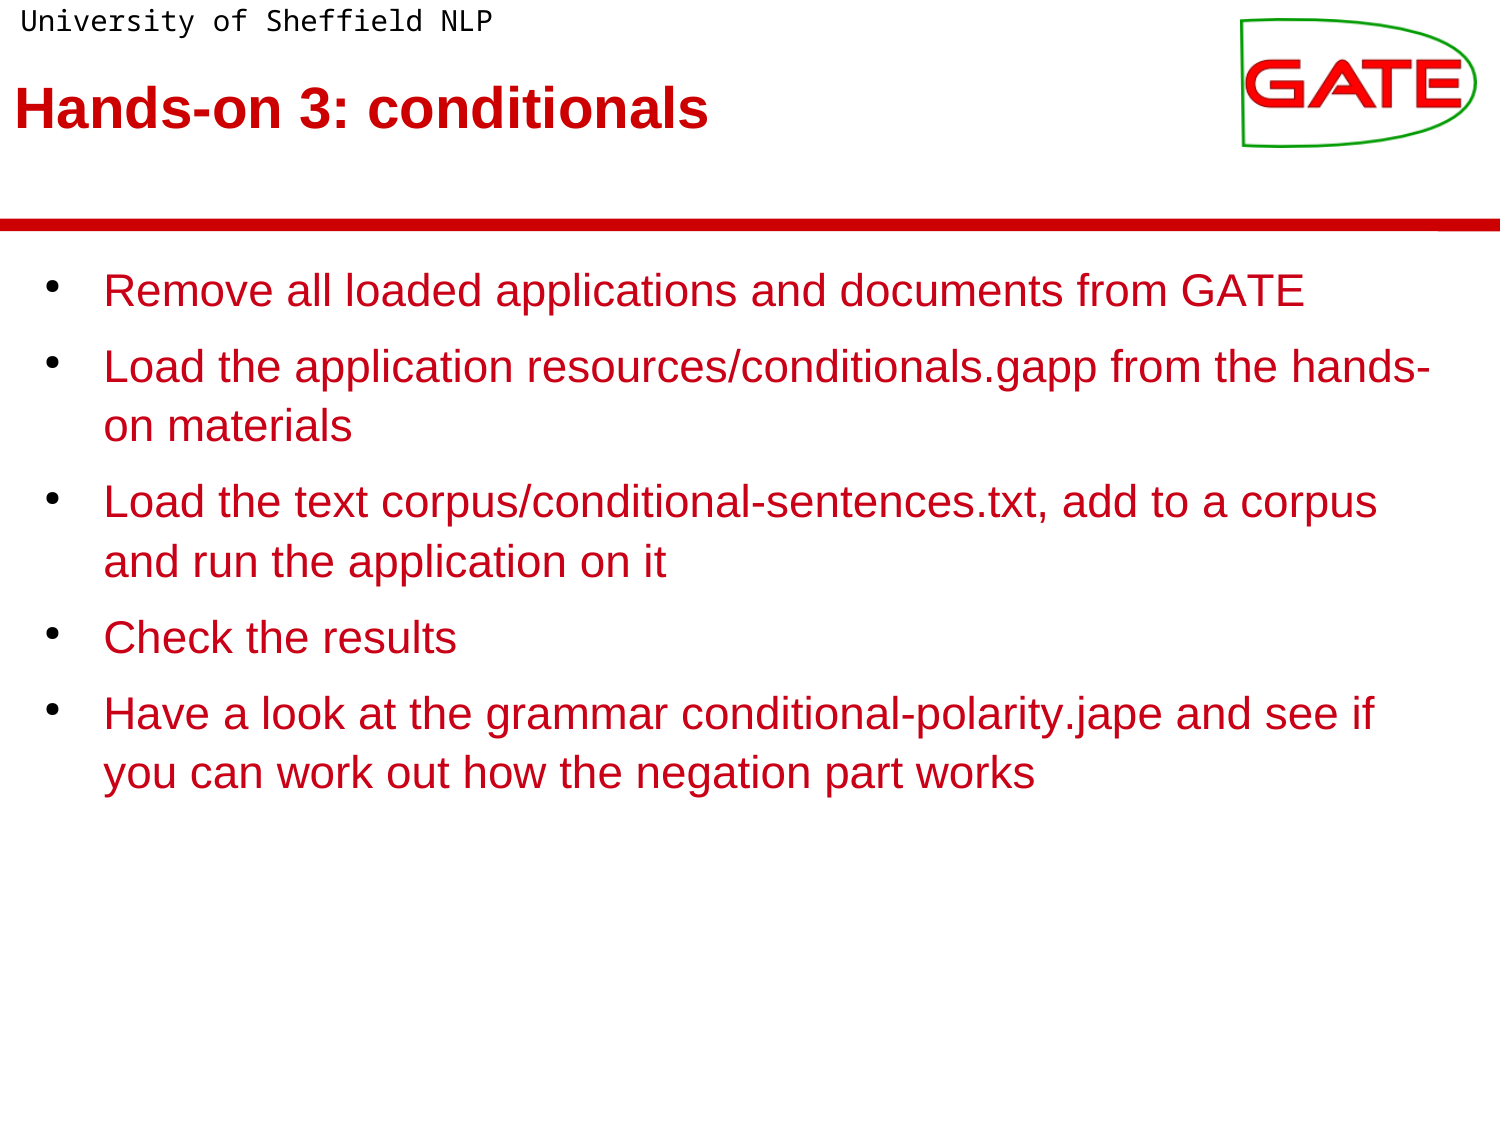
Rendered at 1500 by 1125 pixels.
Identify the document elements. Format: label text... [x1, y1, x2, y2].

list Remove all loaded applications and documents from GATE Load the application resources/conditionals.gapp from the hands-on materials Load the text corpus/conditional-sentences.txt, add to a corpus and run the application on it Check the results Have a look at the grammar conditional-polarity.jape and see if you can work out how the negation part works [29, 248, 1477, 1058]
picture [1240, 18, 1477, 148]
title Hands-on 3: conditionals [0, 11, 1239, 205]
